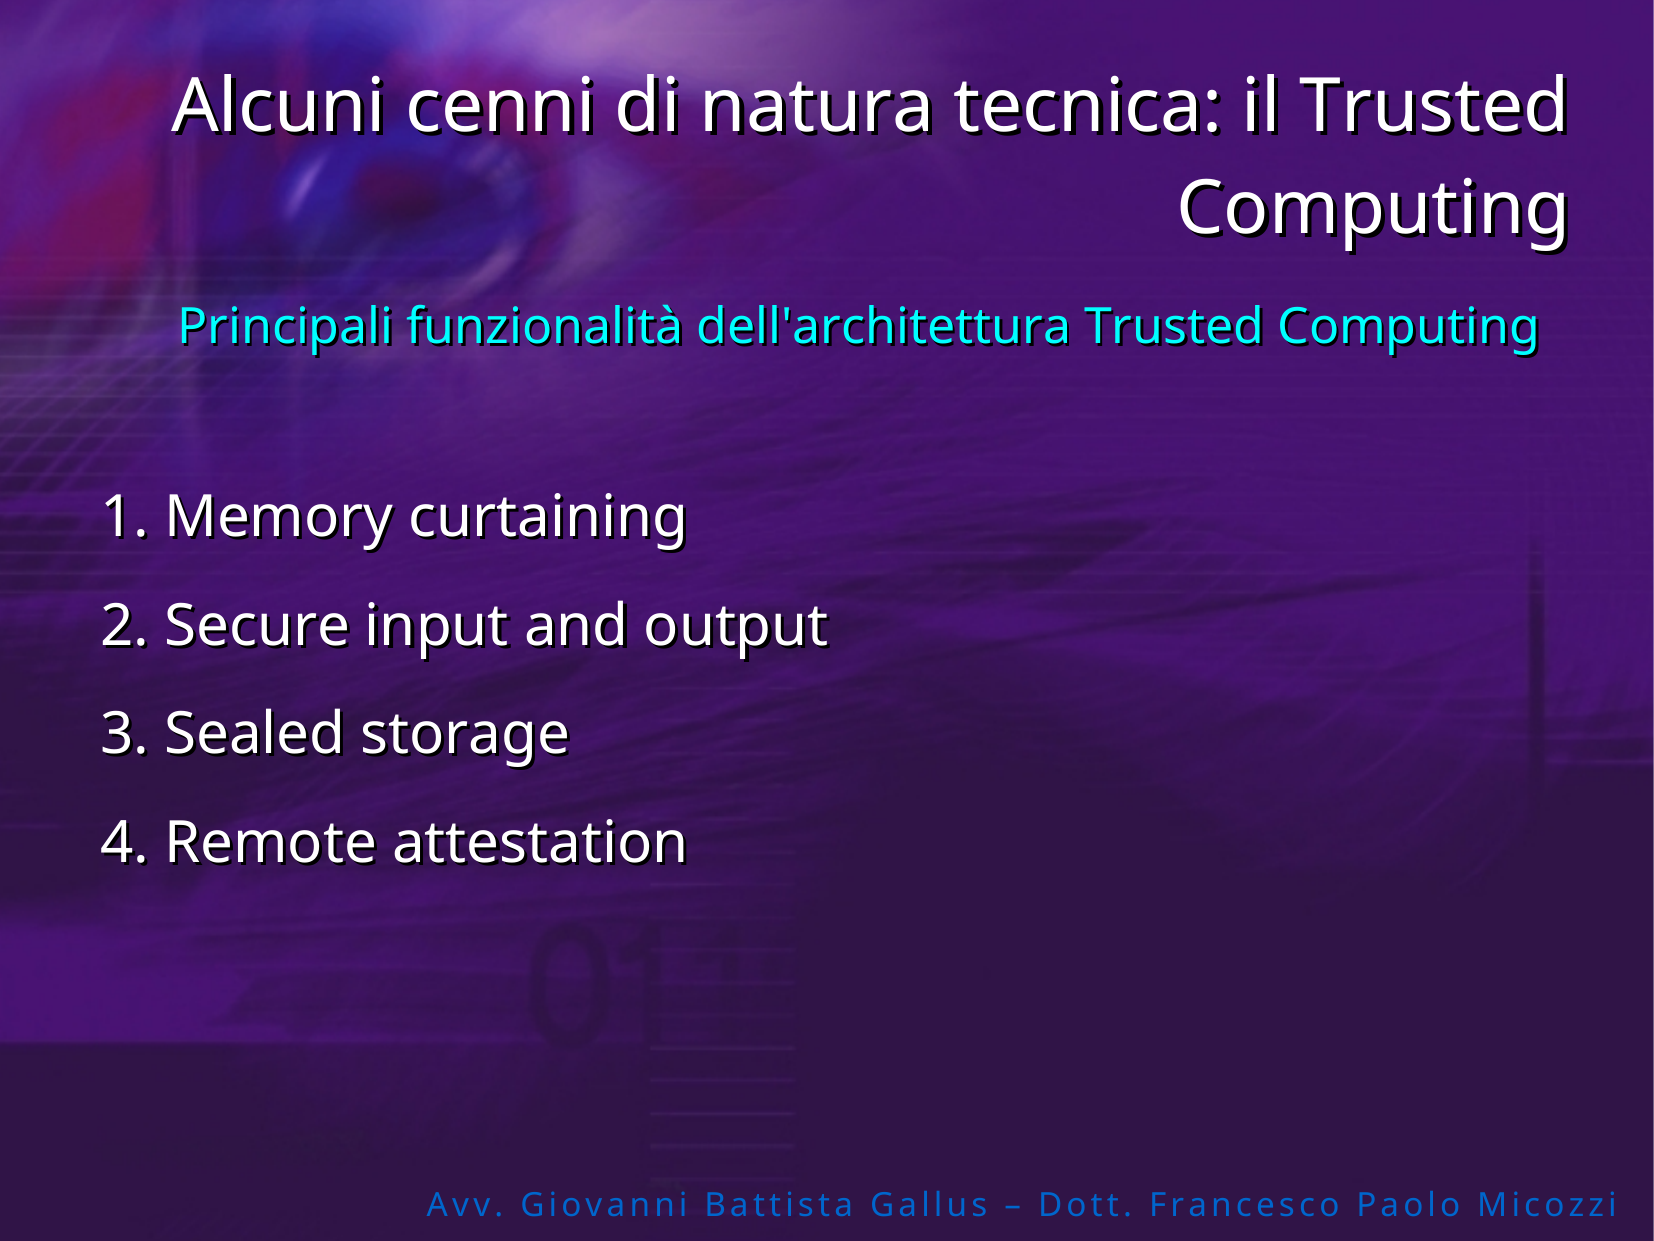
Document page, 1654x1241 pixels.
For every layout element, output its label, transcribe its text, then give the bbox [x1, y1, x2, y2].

title Alcuni cenni di natura tecnica: il Trusted Computing [82, 49, 1571, 257]
picture [0, 0, 1654, 1241]
list Principali funzionalità dell'architettura Trusted Computing 1. Memory curtaining 2. Secure input and output 3. Sealed storage 4. Remote attestation [82, 290, 1571, 1109]
